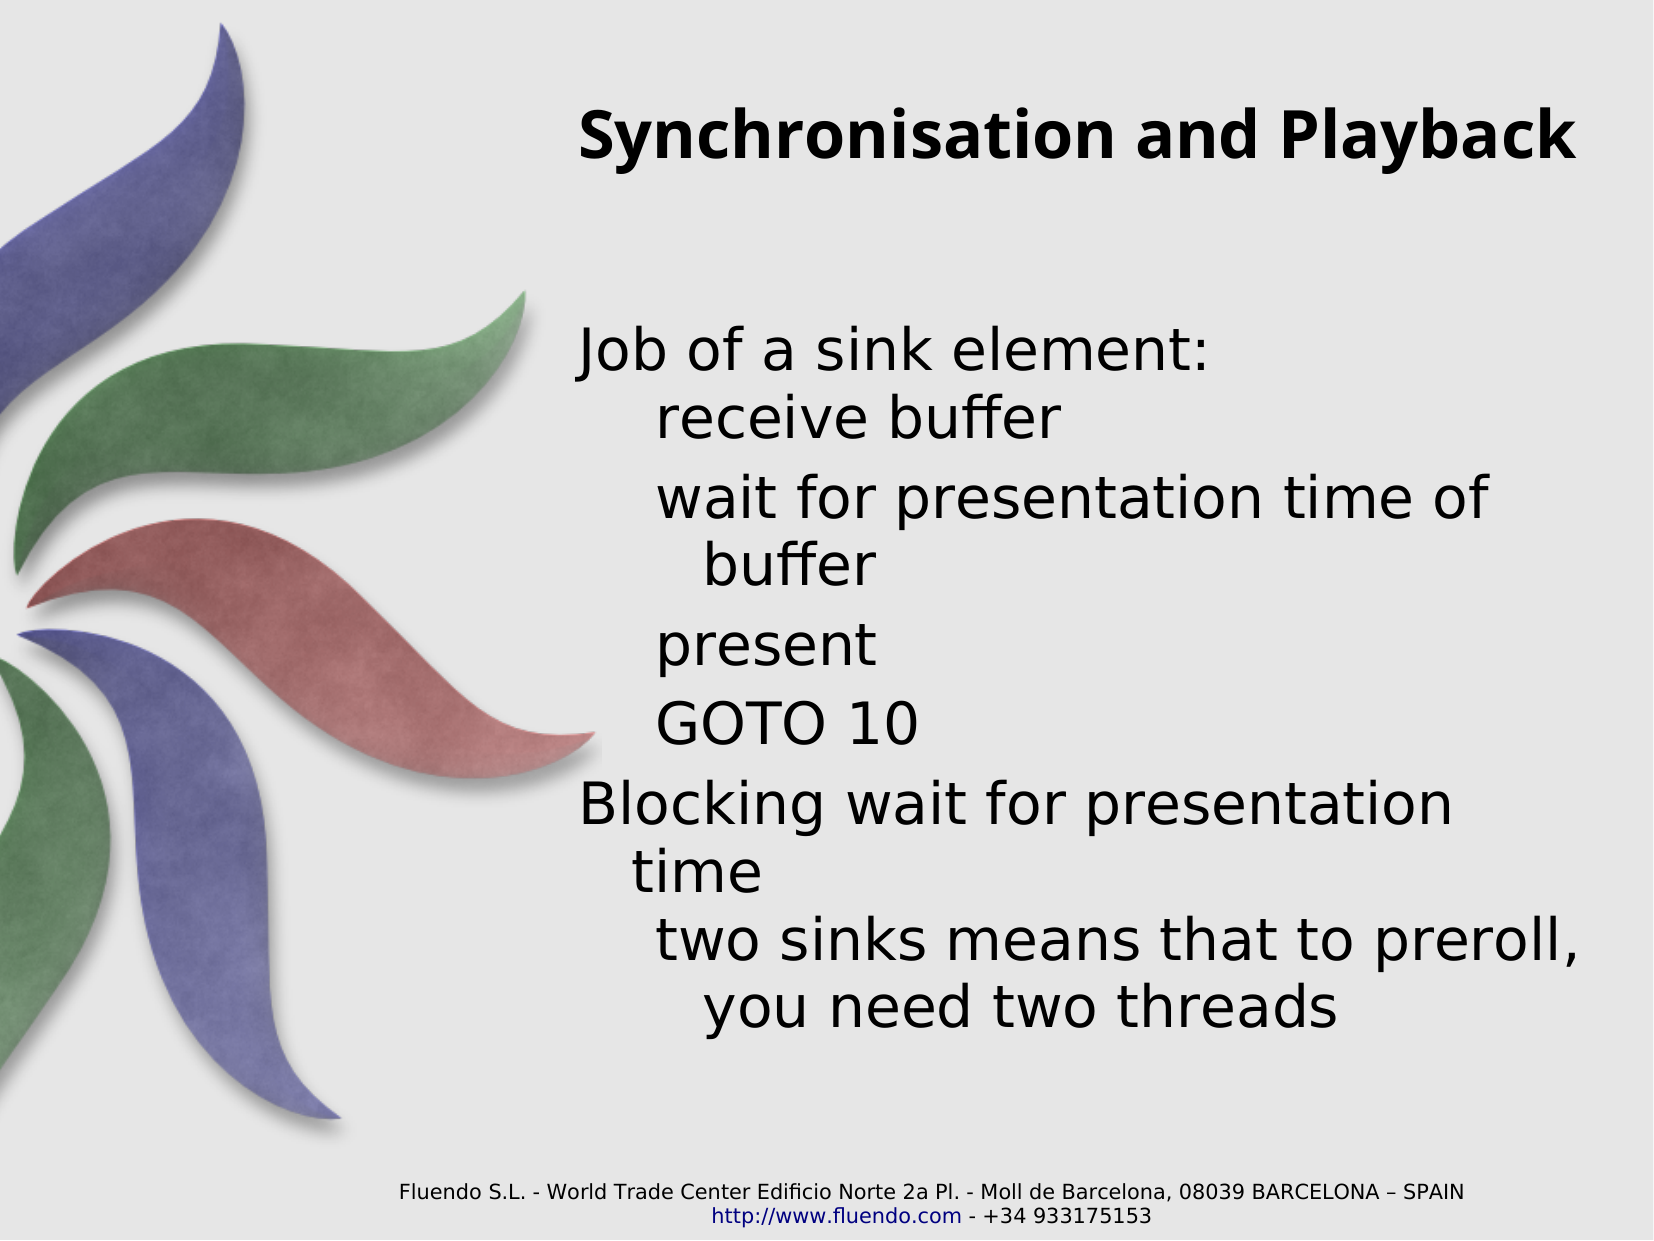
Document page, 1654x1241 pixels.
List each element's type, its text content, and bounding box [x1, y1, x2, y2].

title Synchronisation and Playback [561, 59, 1595, 207]
picture [597, 1189, 602, 1198]
list Job of a sink element: receive buffer wait for presentation time of buffer present GOTO 10 Blocking wait for presentation time two sinks means that to preroll, you need two threads [561, 236, 1595, 1123]
picture [0, 1, 602, 1241]
